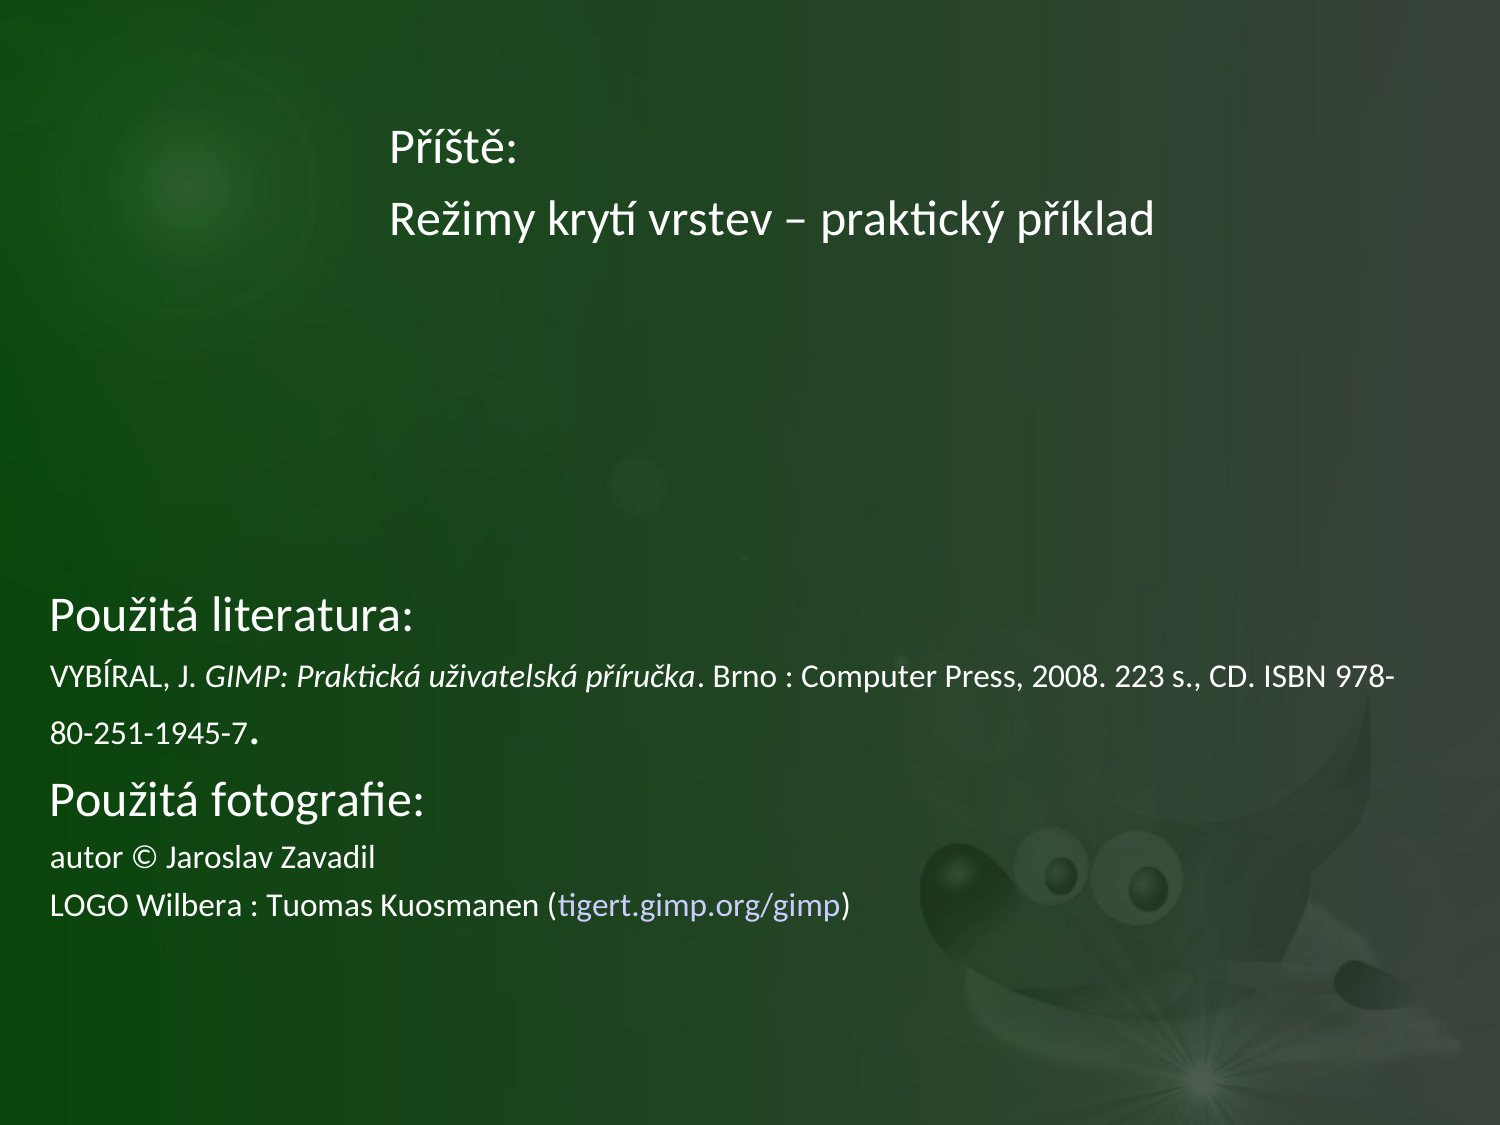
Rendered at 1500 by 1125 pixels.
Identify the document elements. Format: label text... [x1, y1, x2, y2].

picture [0, 0, 1500, 1125]
text_box Použitá literatura: VYBÍRAL, J. GIMP: Praktická uživatelská příručka. Brno : Computer Press, 2008. 223 s., CD. ISBN 978-80-251-1945-7. Použitá fotografie: autor © Jaroslav Zavadil LOGO Wilbera : Tuomas Kuosmanen (tigert.gimp.org/gimp) [35, 574, 1442, 961]
text_box Příště: Režimy krytí vrstev – praktický příklad [375, 105, 1500, 270]
